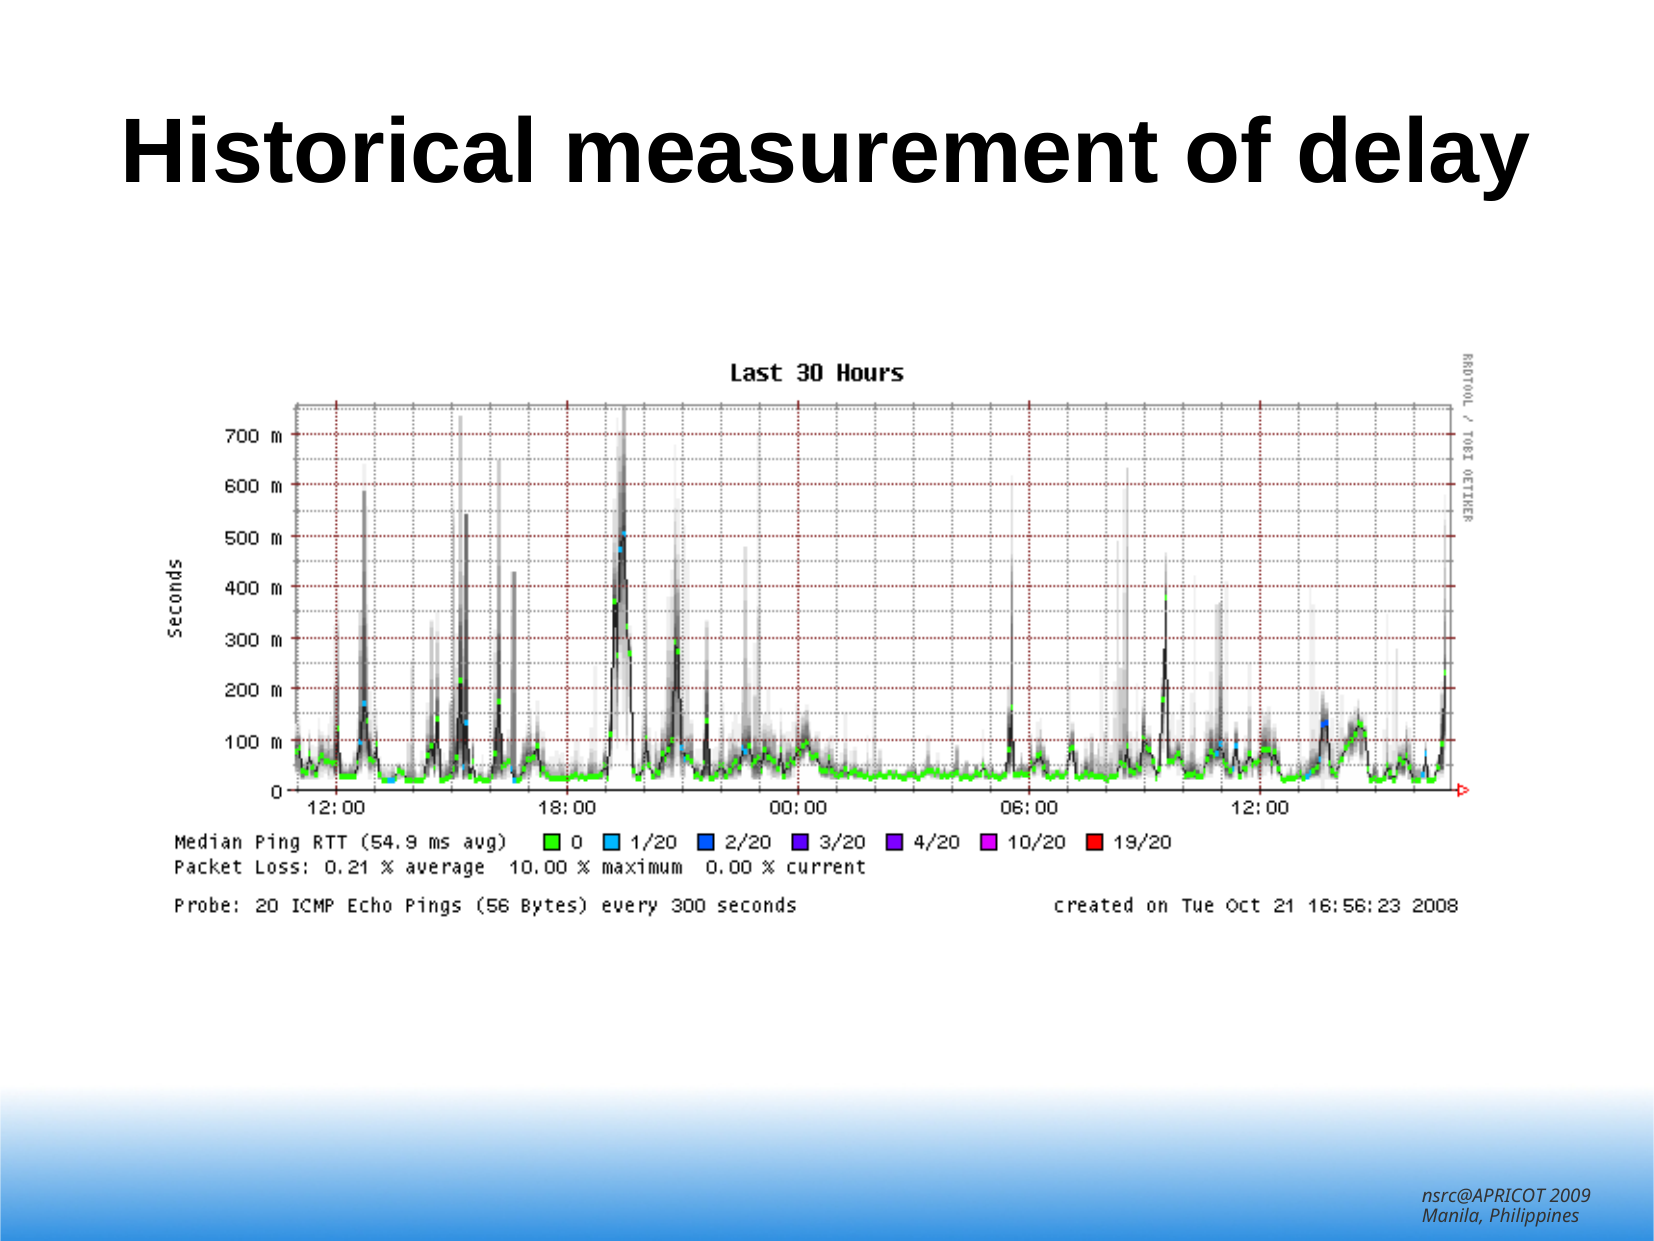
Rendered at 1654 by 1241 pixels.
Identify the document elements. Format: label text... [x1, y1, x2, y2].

title Historical measurement of delay [82, 45, 1571, 260]
picture [151, 345, 1481, 932]
picture [0, 1083, 1654, 1241]
